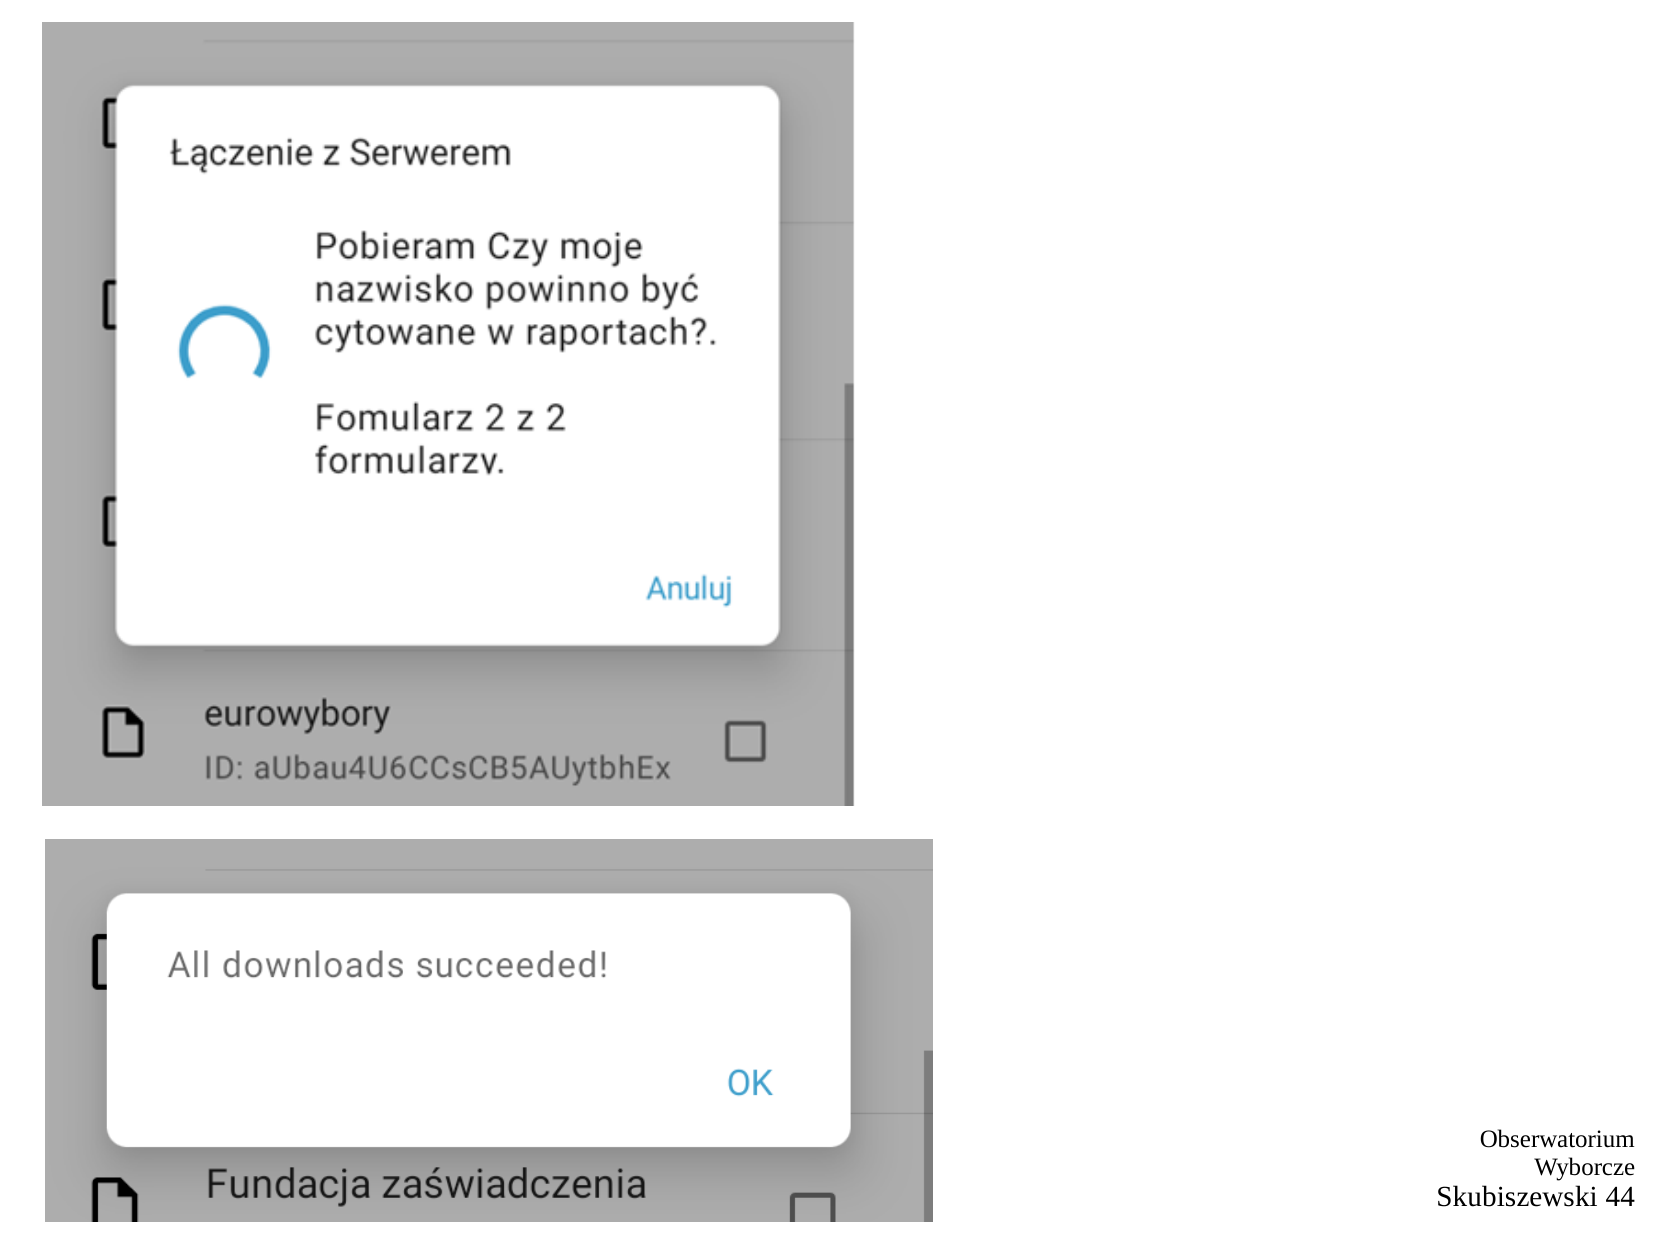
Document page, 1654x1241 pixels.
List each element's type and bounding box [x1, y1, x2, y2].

picture [45, 839, 933, 1222]
picture [42, 22, 856, 806]
